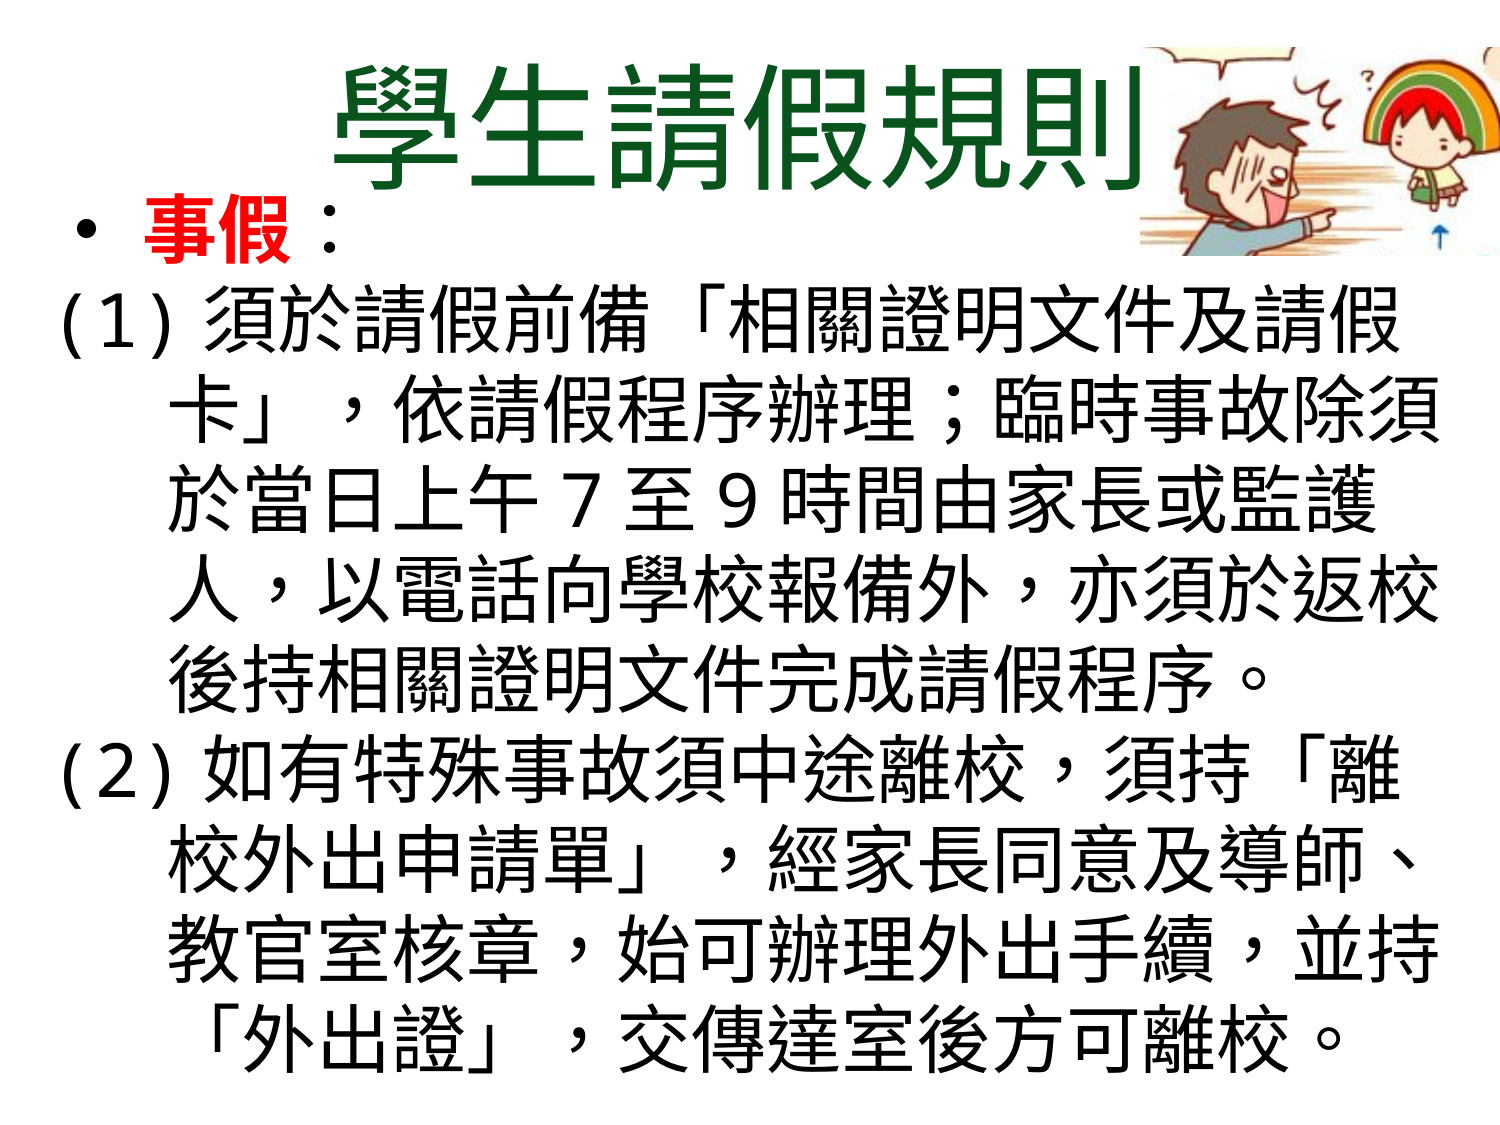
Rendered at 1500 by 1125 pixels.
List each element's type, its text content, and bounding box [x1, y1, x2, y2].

text_box ‧事假： (1)須於請假前備「相關證明文件及請假卡」，依請假程序辦理；臨時事故除須於當日上午7至9時間由家長或監護人，以電話向學校報備外，亦須於返校後持相關證明文件完成請假程序。 (2)如有特殊事故須中途離校，須持「離校外出申請單」，經家長同意及導師、教官室核章，始可辦理外出手續，並持「外出證」，交傳達室後方可離校。 [34, 196, 1482, 1090]
text_box 學生請假規則 [64, 31, 1415, 219]
picture [1139, 47, 1500, 256]
